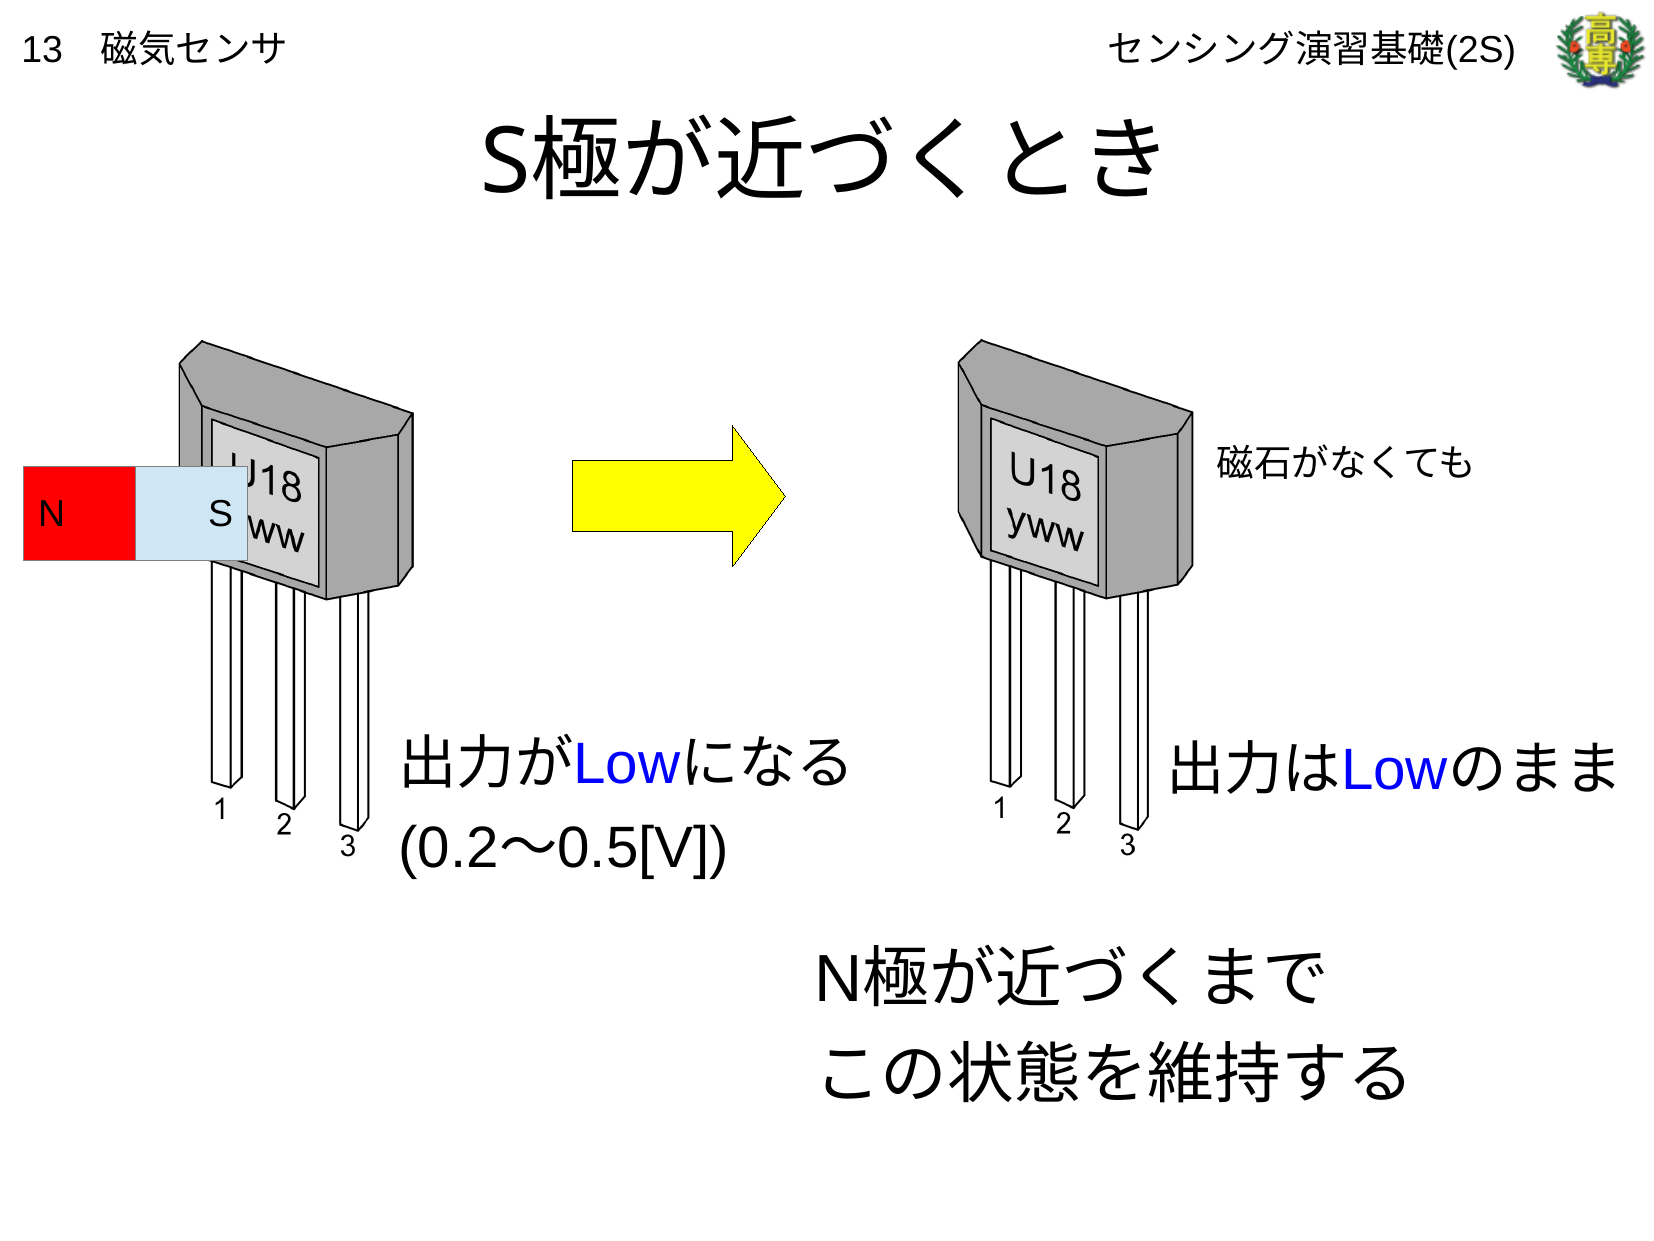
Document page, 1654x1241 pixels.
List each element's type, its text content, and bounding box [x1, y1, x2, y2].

text_box 磁石がなくても [1202, 425, 1495, 488]
picture [106, 307, 447, 875]
text_box 出力はLowのまま [1151, 714, 1638, 804]
text_box N極が近づくまで この状態を維持する [799, 916, 1459, 1101]
text_box S [135, 466, 248, 561]
picture [885, 306, 1227, 875]
text_box N [23, 466, 135, 561]
text_box [572, 425, 786, 567]
picture [1553, 2, 1650, 99]
text_box 13 磁気センサ [6, 11, 923, 75]
title S極が近づくとき [82, 49, 1571, 257]
text_box 出力がLowになる (0.2〜0.5[V]) [383, 708, 871, 872]
text_box センシング演習基礎(2S) [1077, 11, 1531, 75]
